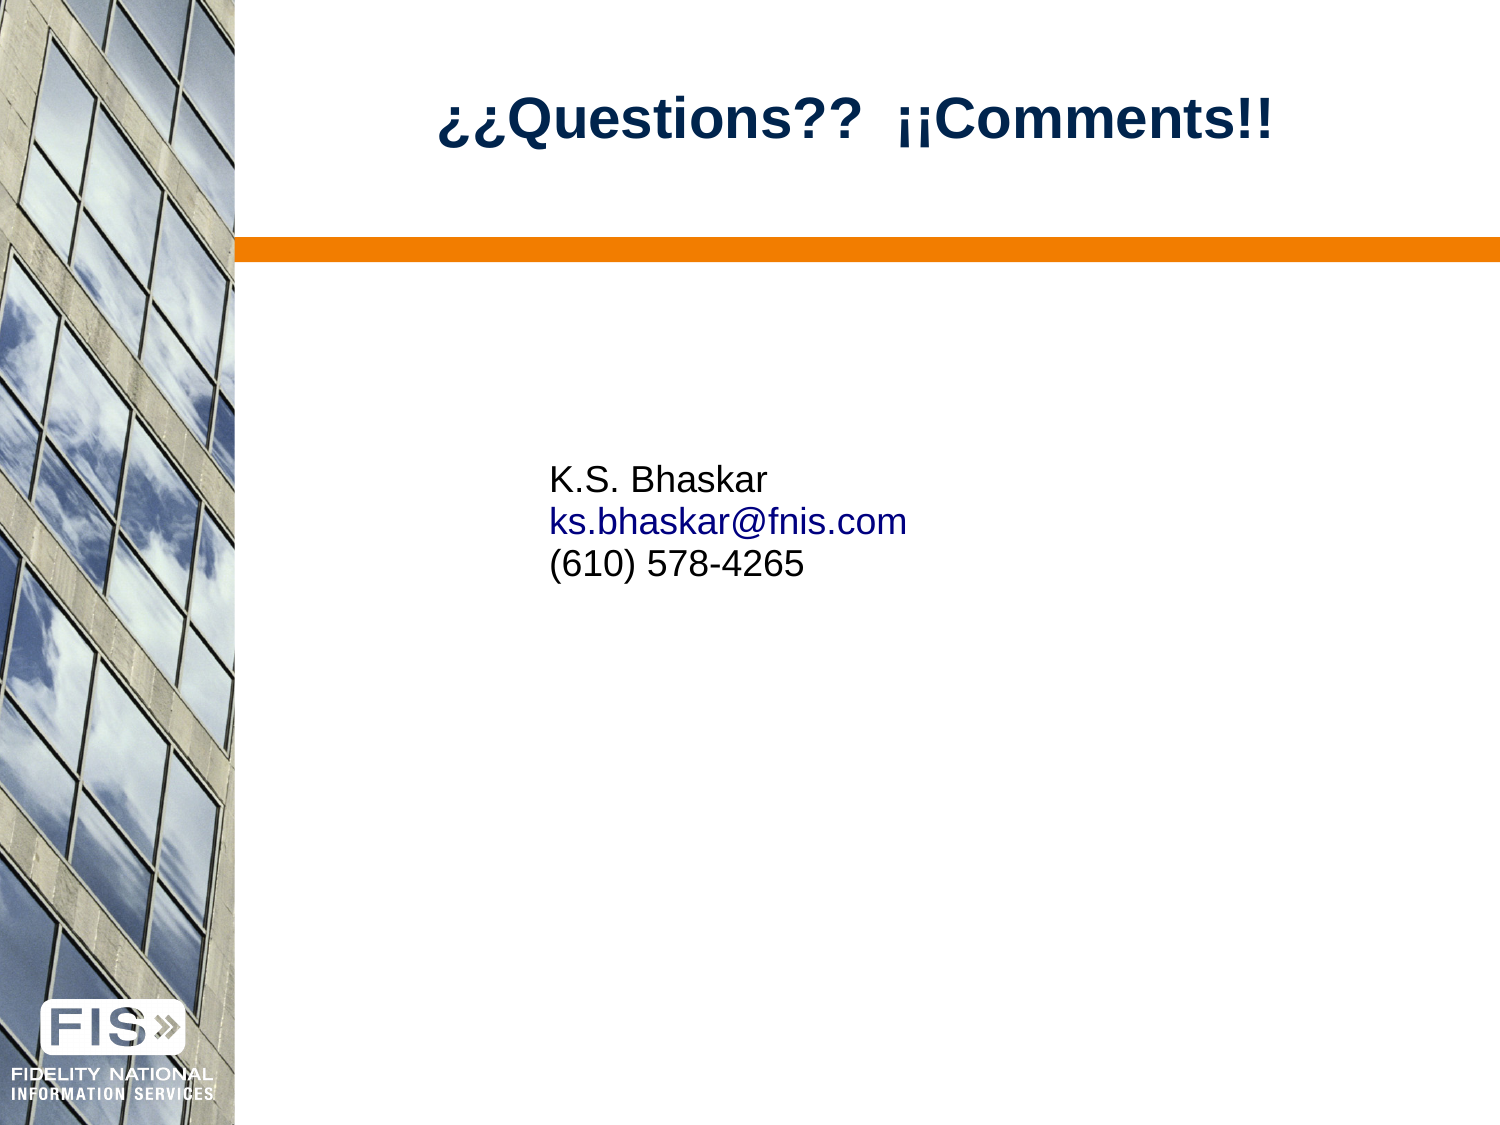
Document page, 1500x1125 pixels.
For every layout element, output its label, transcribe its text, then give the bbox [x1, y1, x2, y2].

text_box K.S. Bhaskar ks.bhaskar@fnis.com (610) 578-4265 [534, 450, 965, 673]
title ¿¿Questions?? ¡¡Comments!! [274, 24, 1438, 213]
picture [0, 0, 235, 1125]
